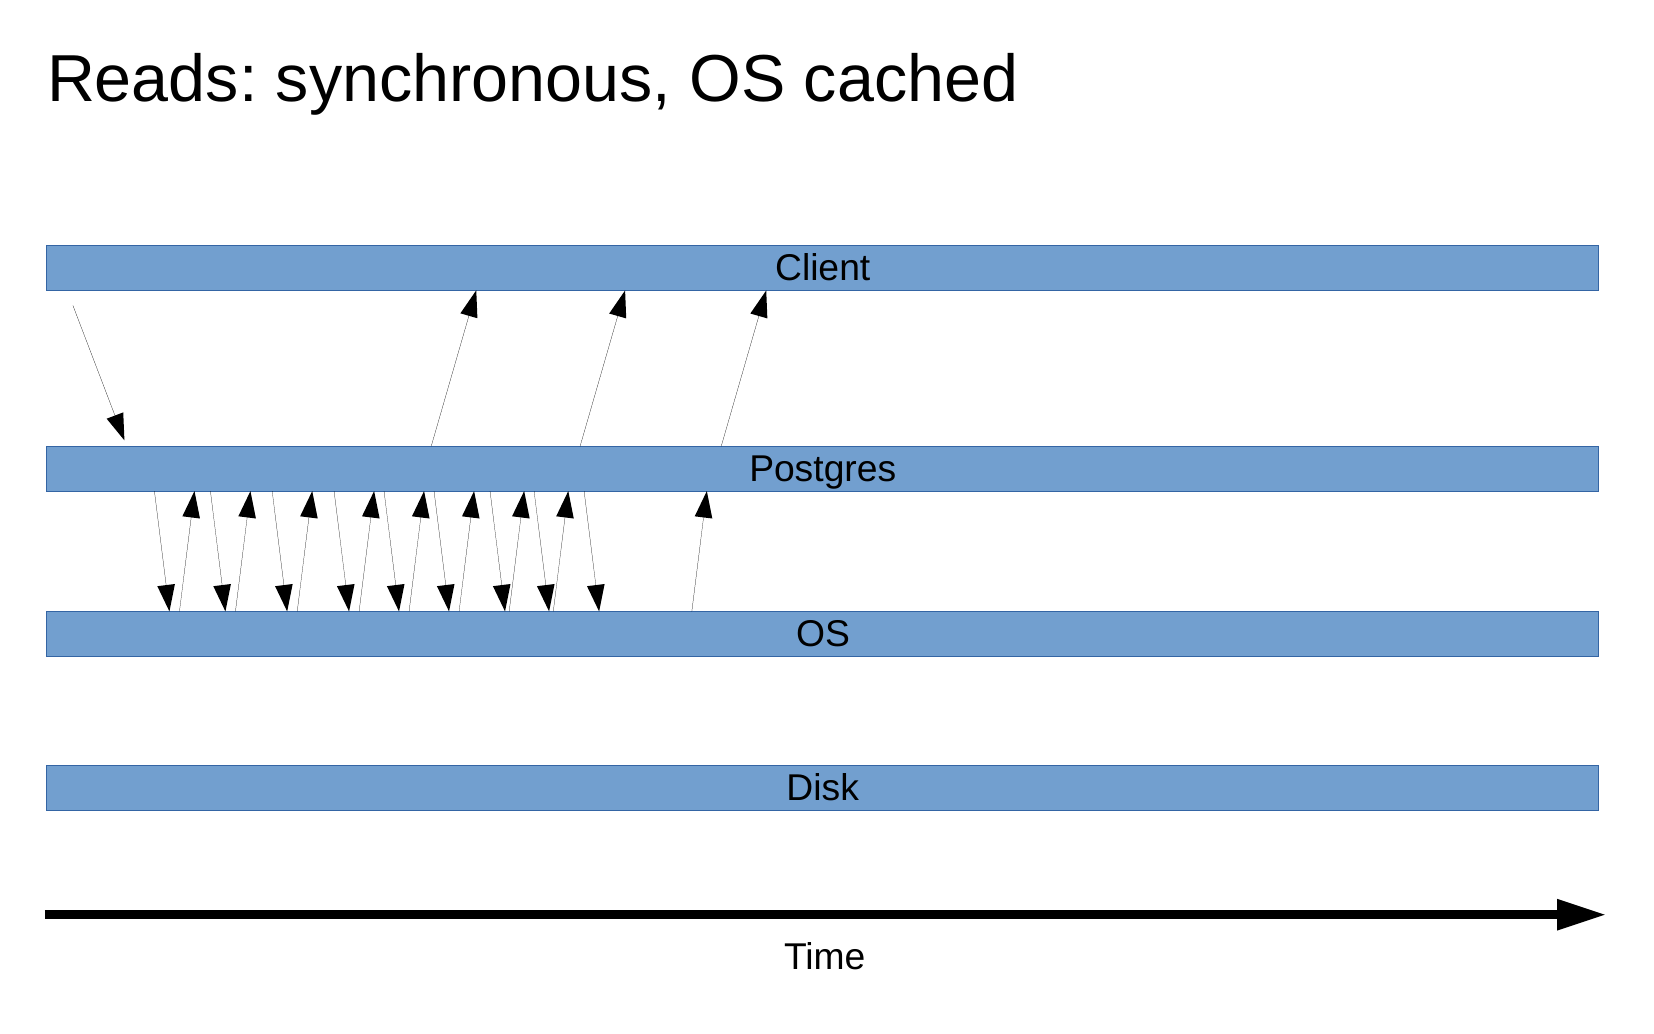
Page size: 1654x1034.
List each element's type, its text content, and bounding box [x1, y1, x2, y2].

text_box Disk [46, 765, 1599, 811]
title Reads: synchronous, OS cached [47, 40, 1611, 289]
text_box OS [46, 611, 1599, 657]
text_box Postgres [46, 446, 1599, 492]
